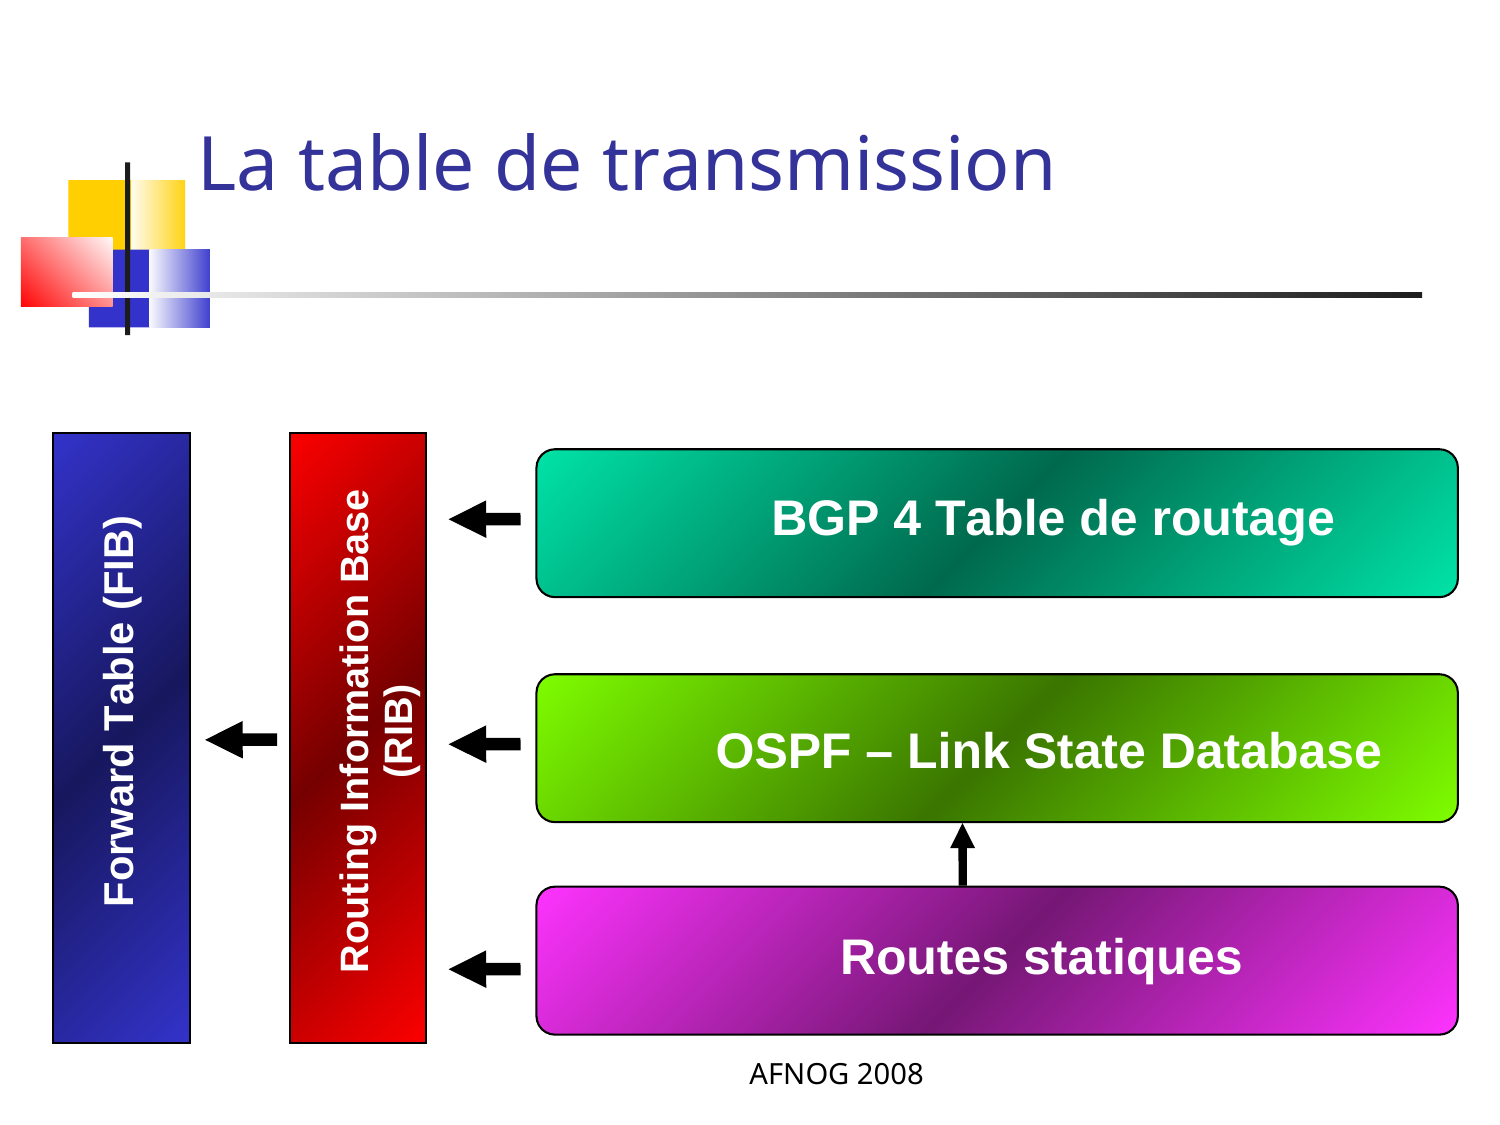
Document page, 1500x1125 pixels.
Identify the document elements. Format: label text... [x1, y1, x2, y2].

text_box Routing Information Base (RIB)‏ [325, 467, 429, 995]
text_box [53, 432, 190, 1043]
text_box [536, 674, 1458, 823]
text_box [289, 432, 427, 1043]
text_box [536, 886, 1458, 1035]
title La table de transmission [183, 66, 1500, 254]
text_box Forward Table (FIB)‏ [88, 500, 151, 923]
text_box OSPF – Link State Database [700, 716, 1398, 788]
text_box Routes statiques [824, 922, 1258, 994]
text_box AFNOG 2008 [599, 1035, 1074, 1099]
text_box BGP 4 Table de routage [756, 483, 1351, 554]
